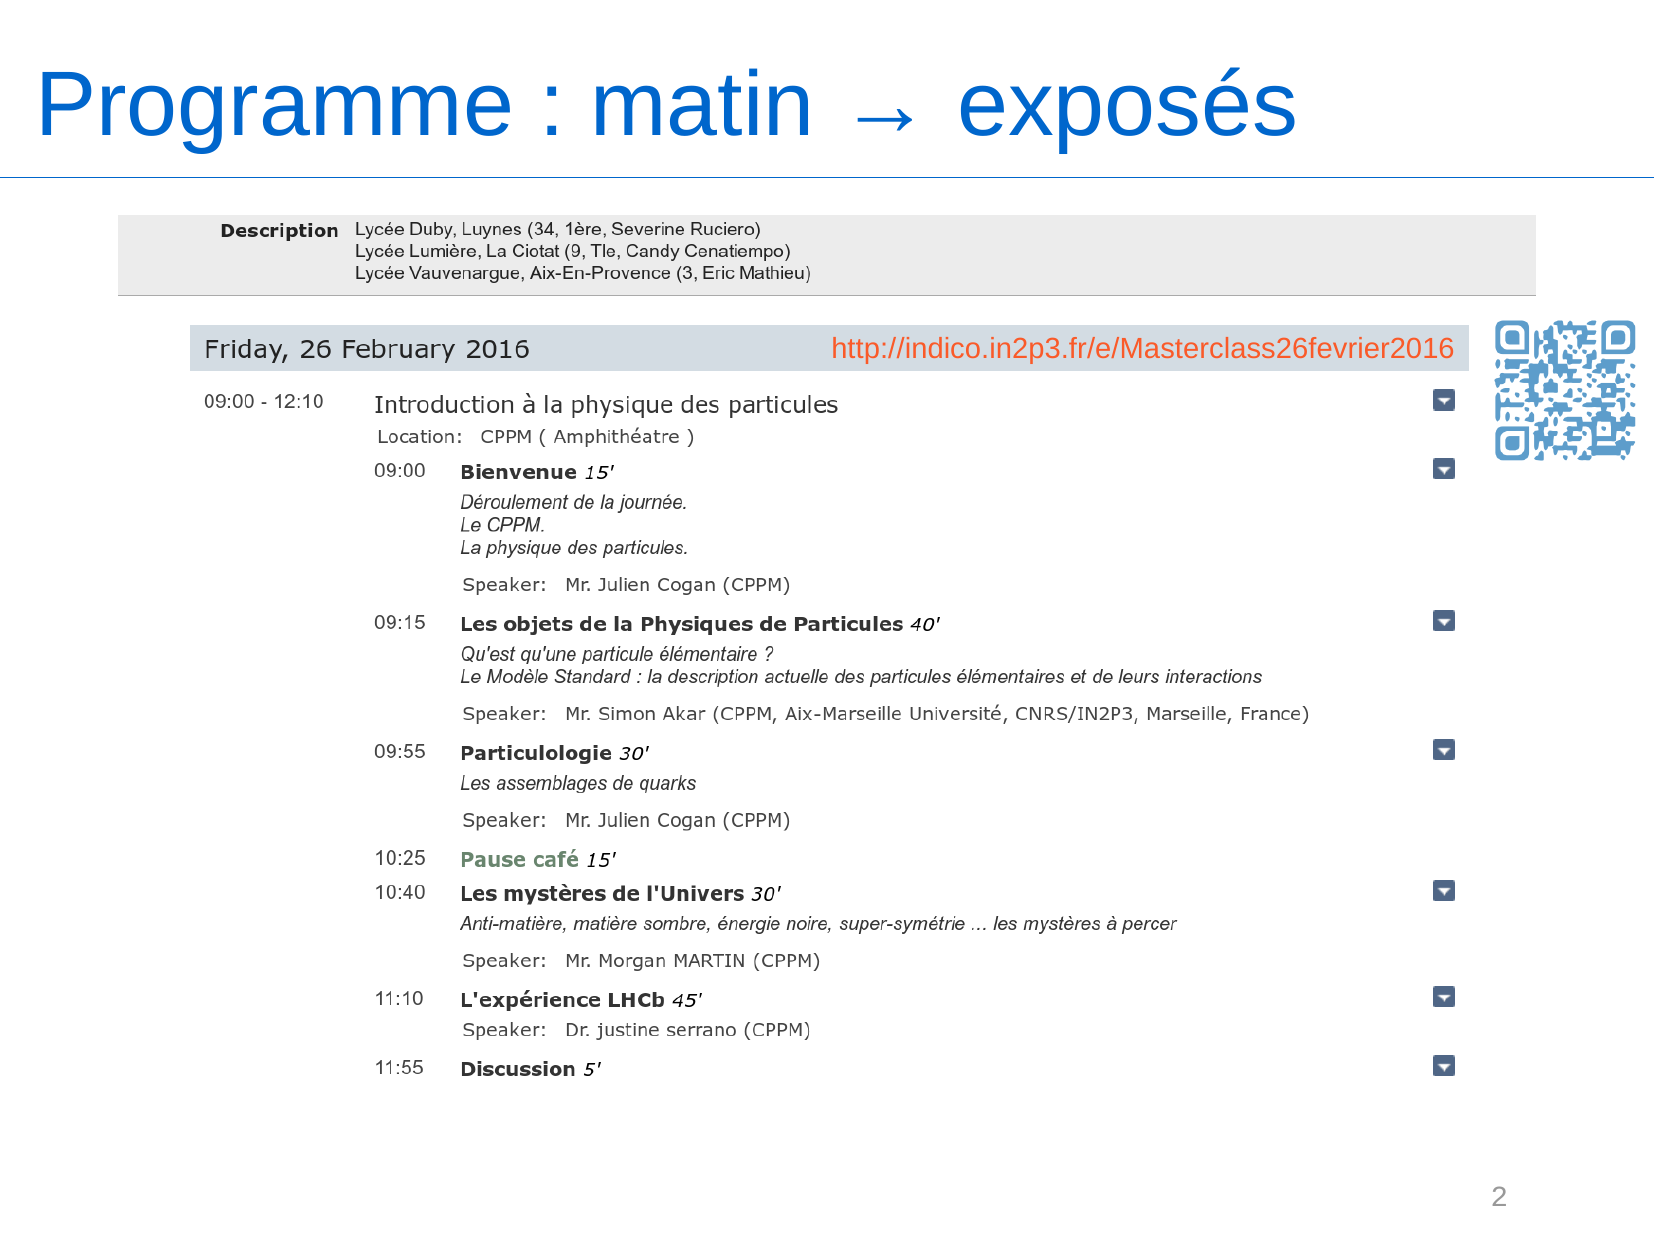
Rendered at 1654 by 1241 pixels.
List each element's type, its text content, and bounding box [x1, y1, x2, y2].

title Programme : matin → exposés [35, 29, 1589, 178]
text_box http://indico.in2p3.fr/e/Masterclass26fevrier2016 [667, 324, 1471, 373]
picture [118, 215, 1654, 1091]
